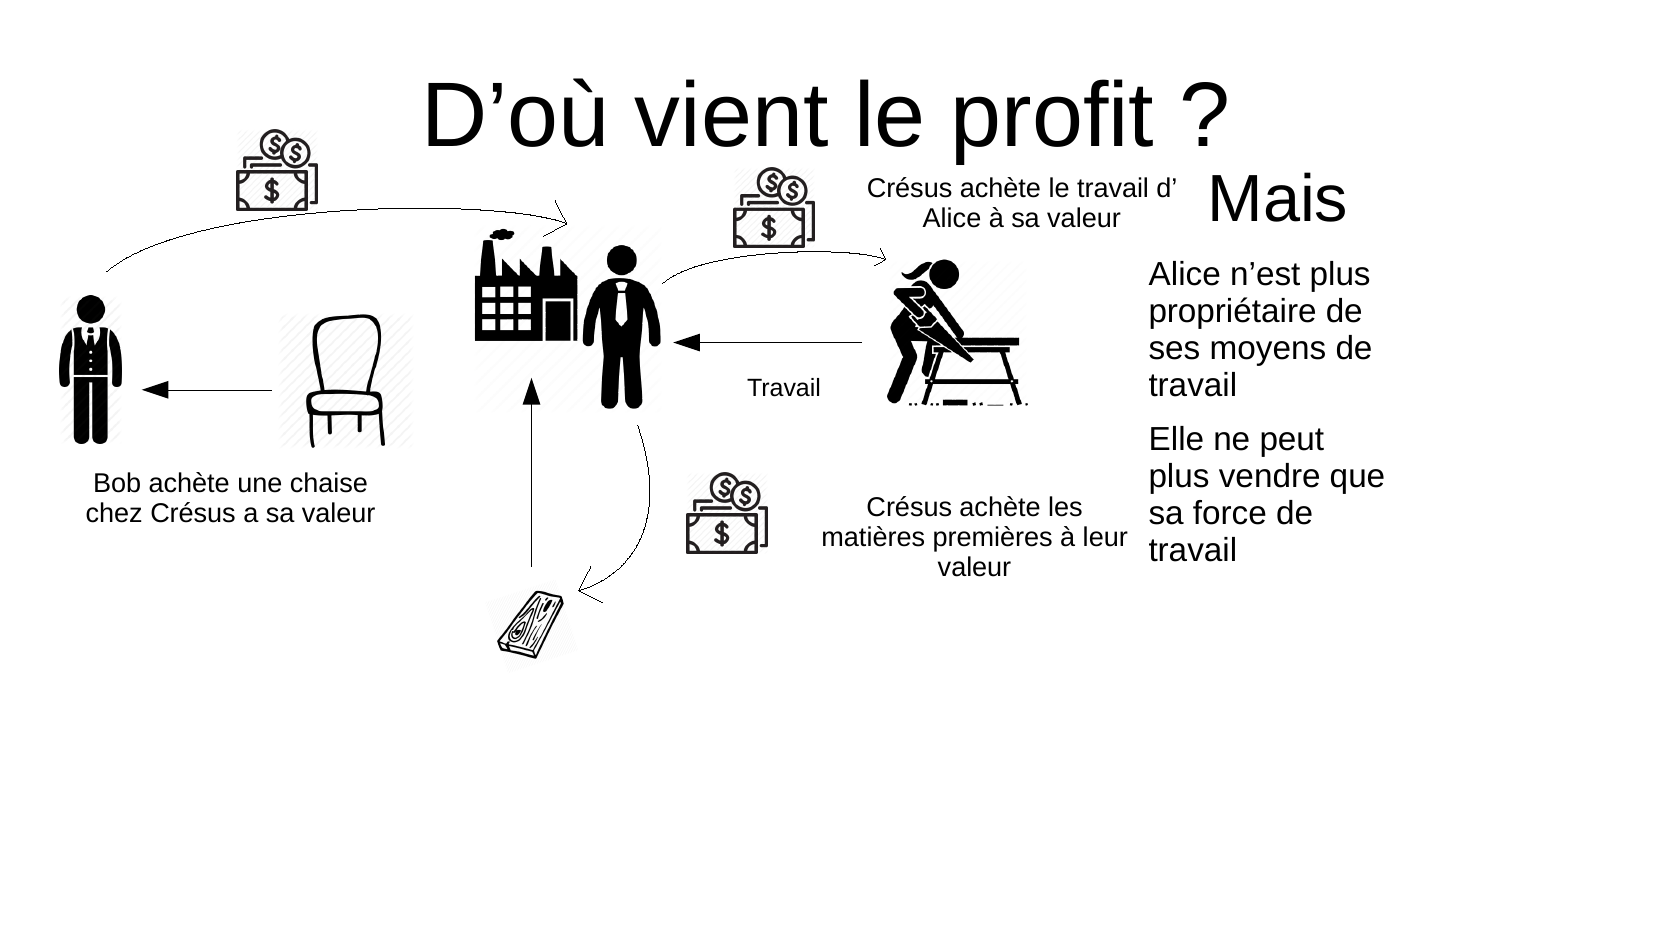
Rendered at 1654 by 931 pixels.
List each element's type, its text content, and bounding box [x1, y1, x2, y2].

picture [887, 260, 1028, 406]
text_box Crésus achète le travail d’ Alice à sa valeur [850, 165, 1193, 260]
text_box Alice n’est plus propriétaire de ses moyens de travail [1133, 248, 1406, 414]
picture [484, 578, 579, 674]
picture [277, 312, 414, 449]
picture [472, 223, 663, 414]
text_box Crésus achète les matières premières à leur valeur [803, 484, 1146, 590]
picture [733, 167, 815, 249]
text_box Bob achète une chaise chez Crésus a sa valeur [59, 460, 402, 556]
text_box Mais [1192, 153, 1364, 244]
picture [236, 129, 318, 211]
text_box Travail [732, 366, 839, 414]
picture [59, 295, 122, 444]
picture [686, 472, 768, 554]
text_box Elle ne peut plus vendre que sa force de travail [1133, 414, 1406, 579]
title D’où vient le profit ? [82, 37, 1571, 193]
